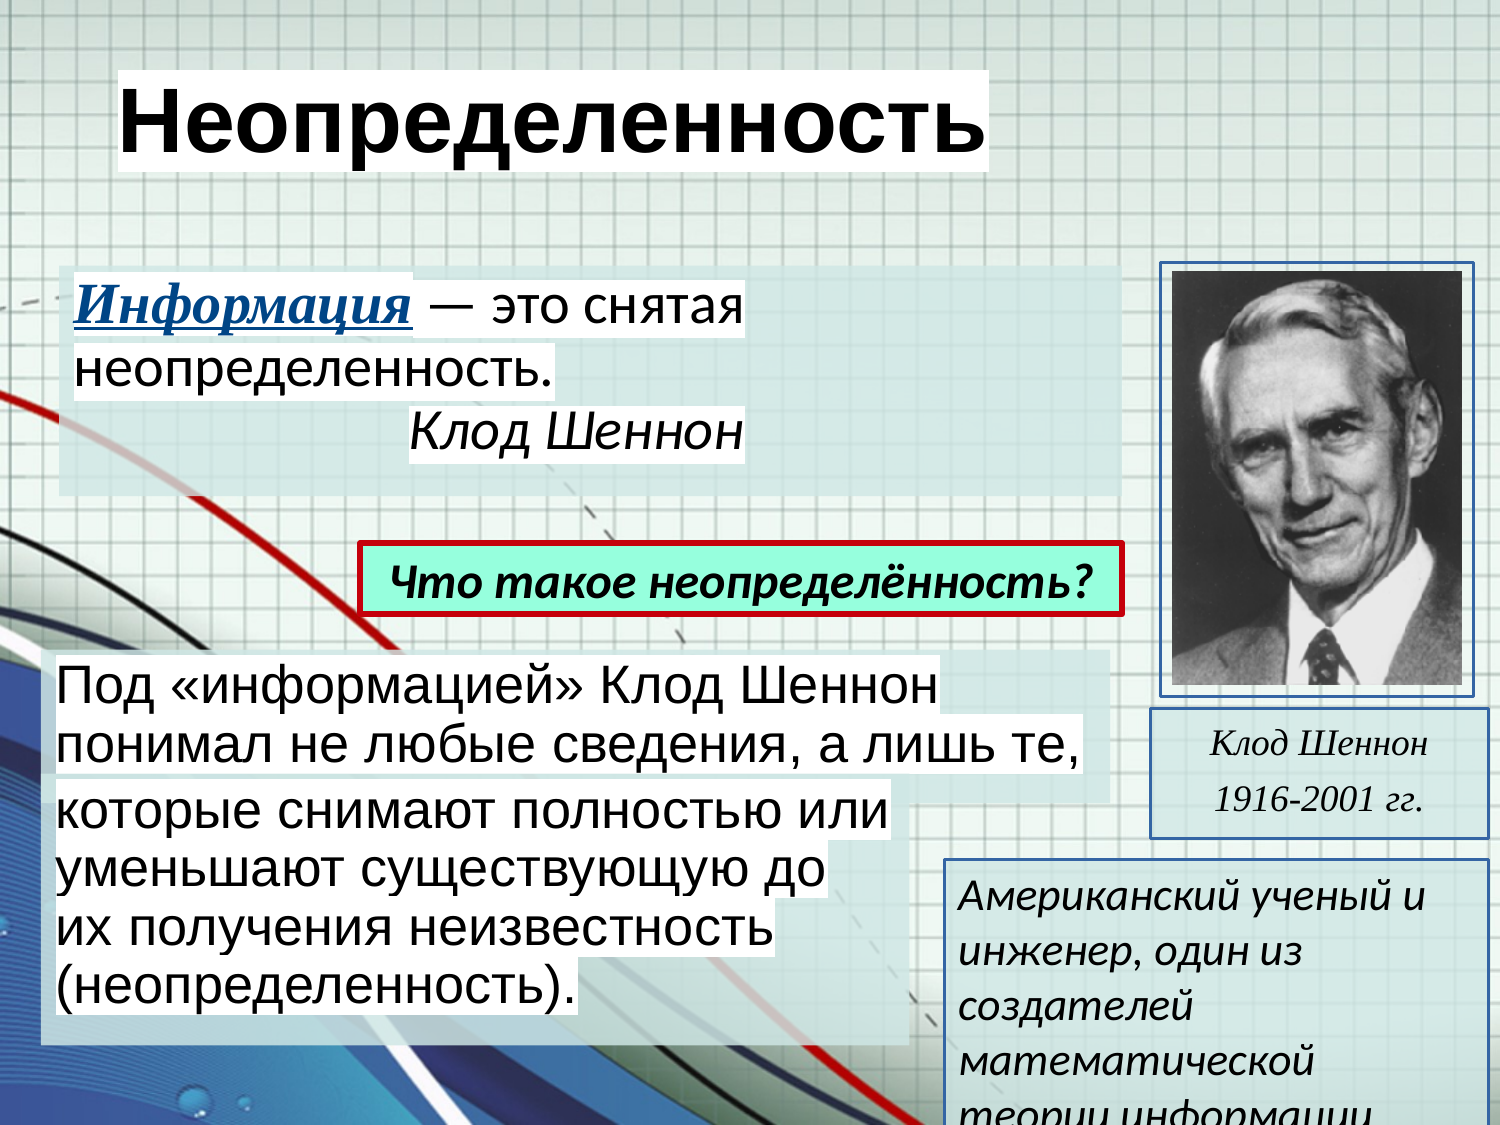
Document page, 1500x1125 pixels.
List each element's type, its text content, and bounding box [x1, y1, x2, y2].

text_box Что такое неопределённость? [360, 543, 1123, 615]
list Информация — это снятая неопределенность. Клод Шеннон [59, 265, 1123, 497]
list которые снимают полностью или уменьшают существующую до их получения неизвестность (неопределенность). [40, 773, 910, 1046]
title Неопределенность [103, 32, 1397, 213]
text_box Клод Шеннон 1916-2001 гг. [1150, 708, 1489, 839]
picture [0, 0, 1500, 1125]
list Под «информацией» Клод Шеннон понимал не любые сведения, а лишь те, [40, 649, 1111, 804]
text_box Американский ученый и инженер, один из создателей математической теории информации [944, 859, 1489, 1111]
